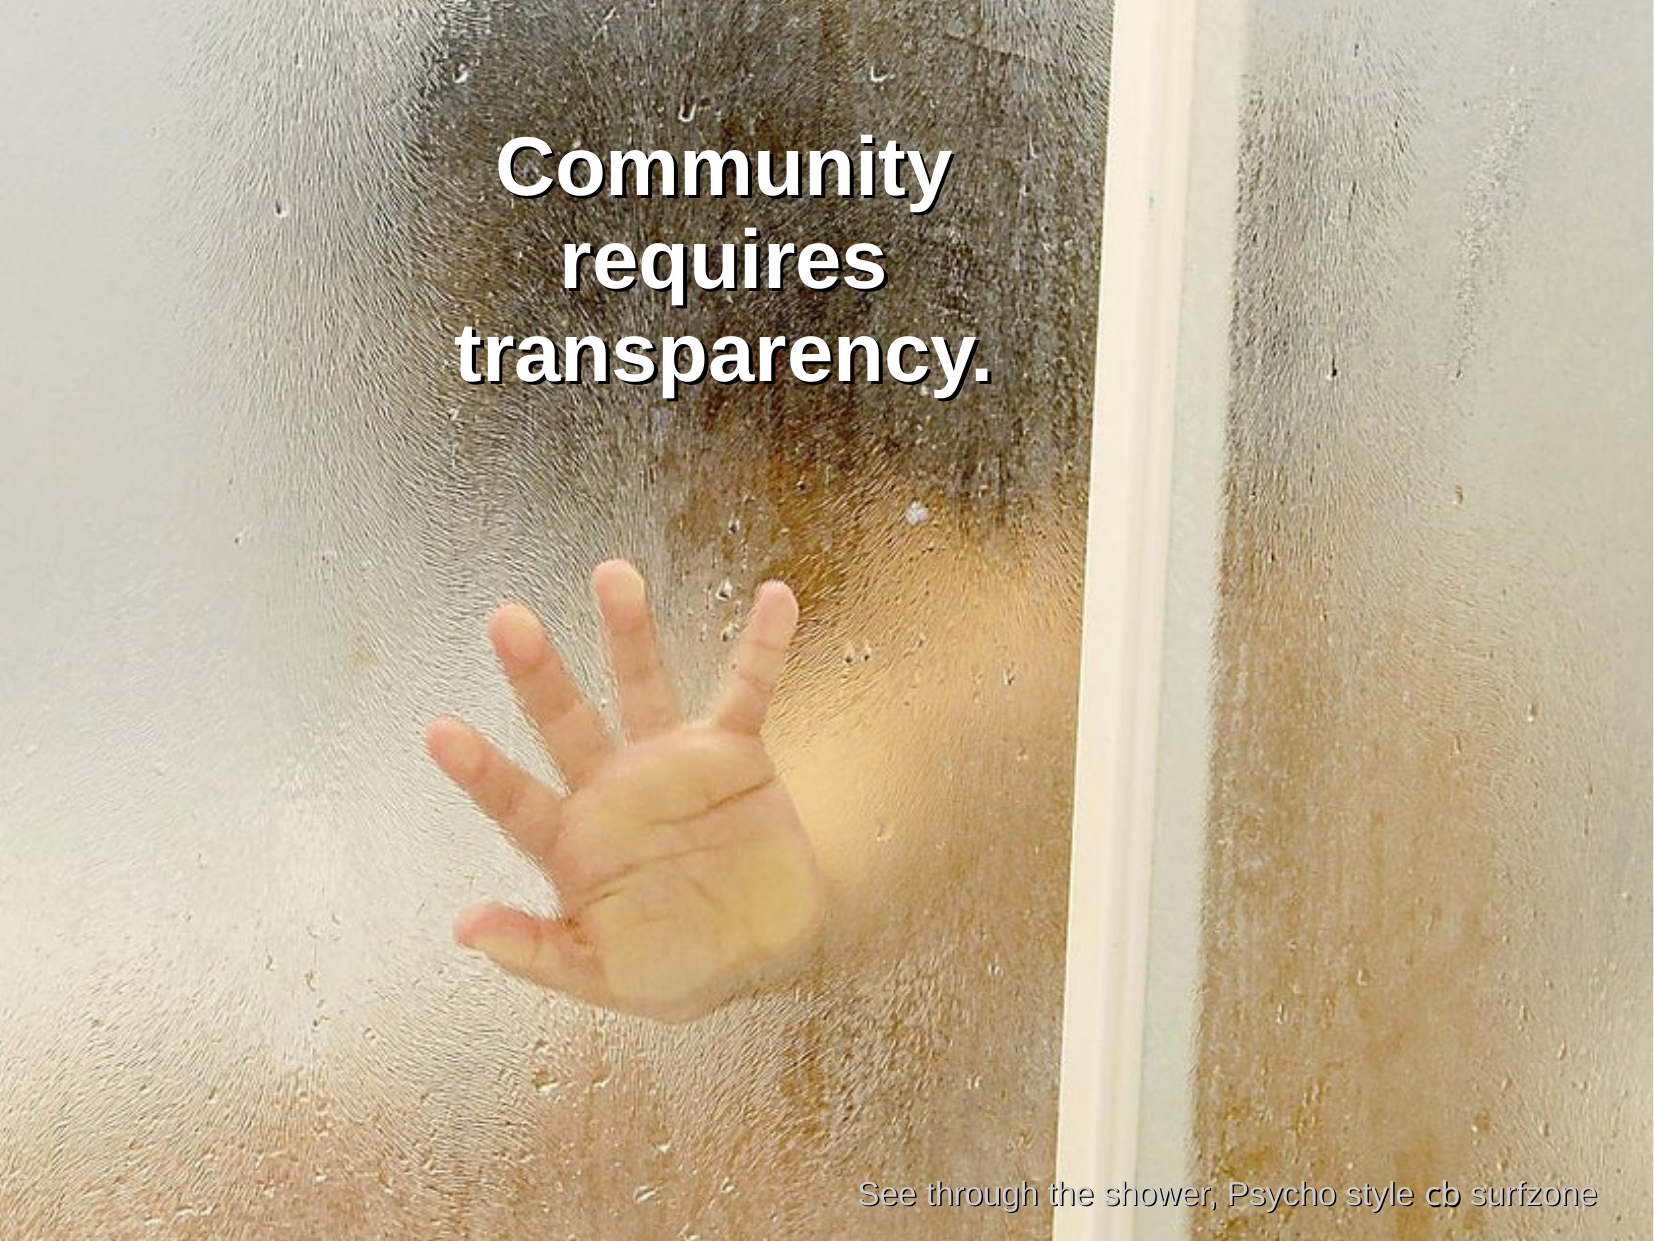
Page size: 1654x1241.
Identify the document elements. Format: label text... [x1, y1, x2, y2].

text_box See through the shower, Psycho style cb surfzone [262, 1162, 1613, 1215]
picture [0, 0, 1654, 1241]
text_box Community requires transparency. [375, 112, 1074, 407]
